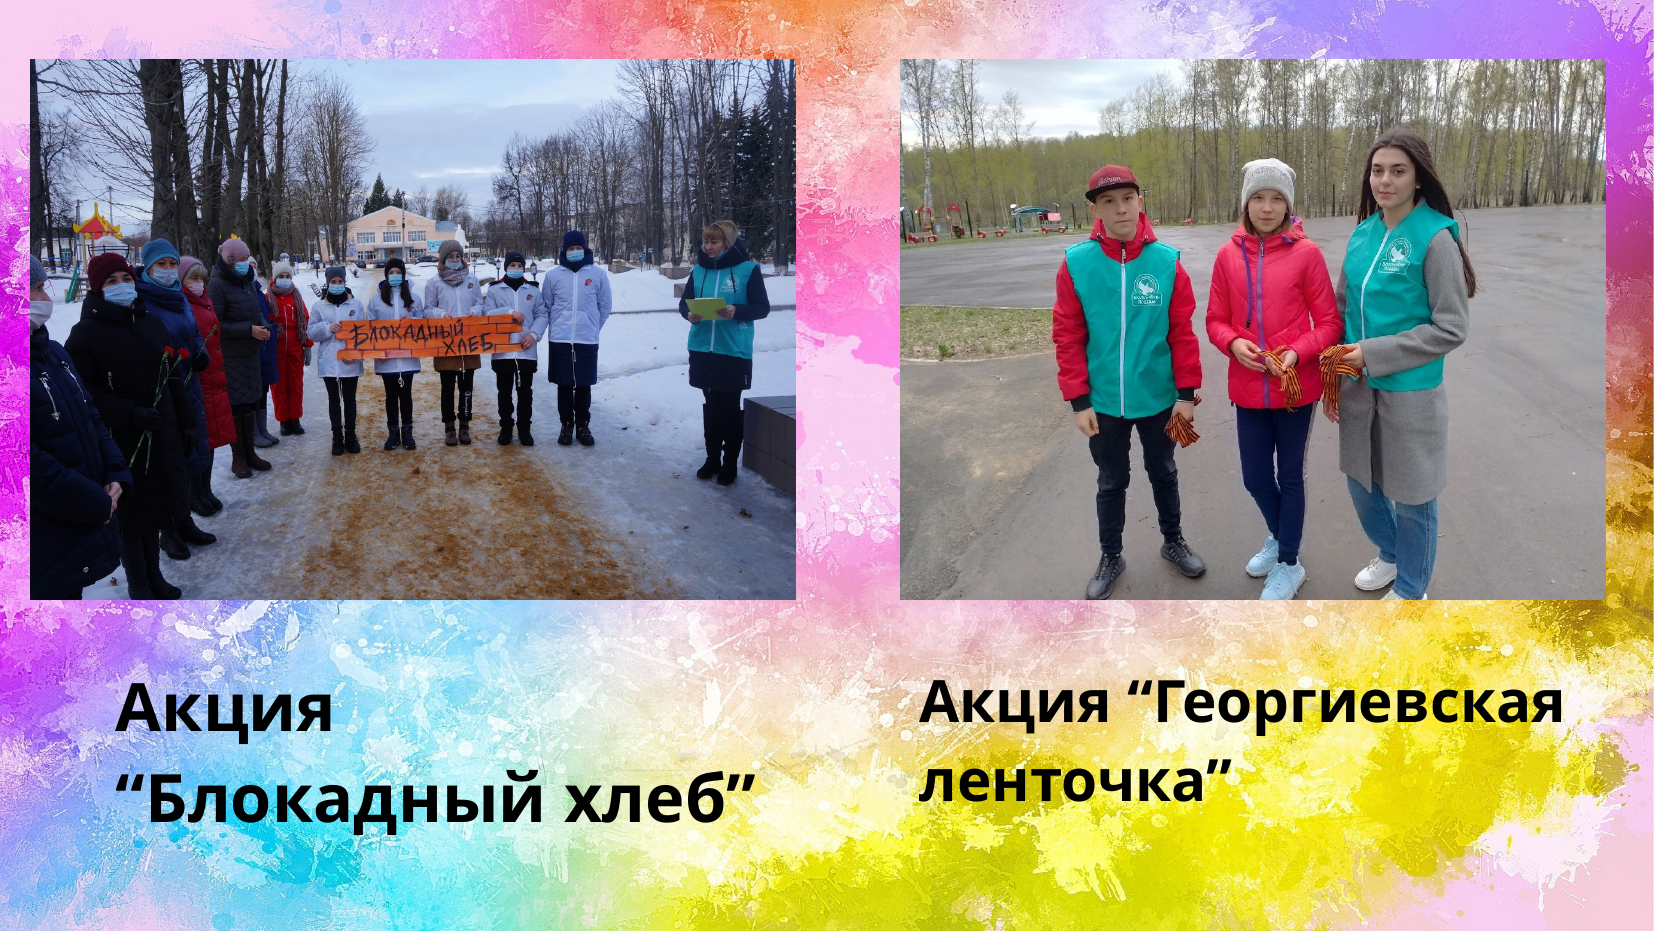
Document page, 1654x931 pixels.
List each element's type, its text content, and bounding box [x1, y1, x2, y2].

list Акция “Блокадный хлеб” [45, 660, 772, 878]
picture [0, 0, 1654, 931]
list Акция “Георгиевская ленточка” [848, 660, 1576, 893]
